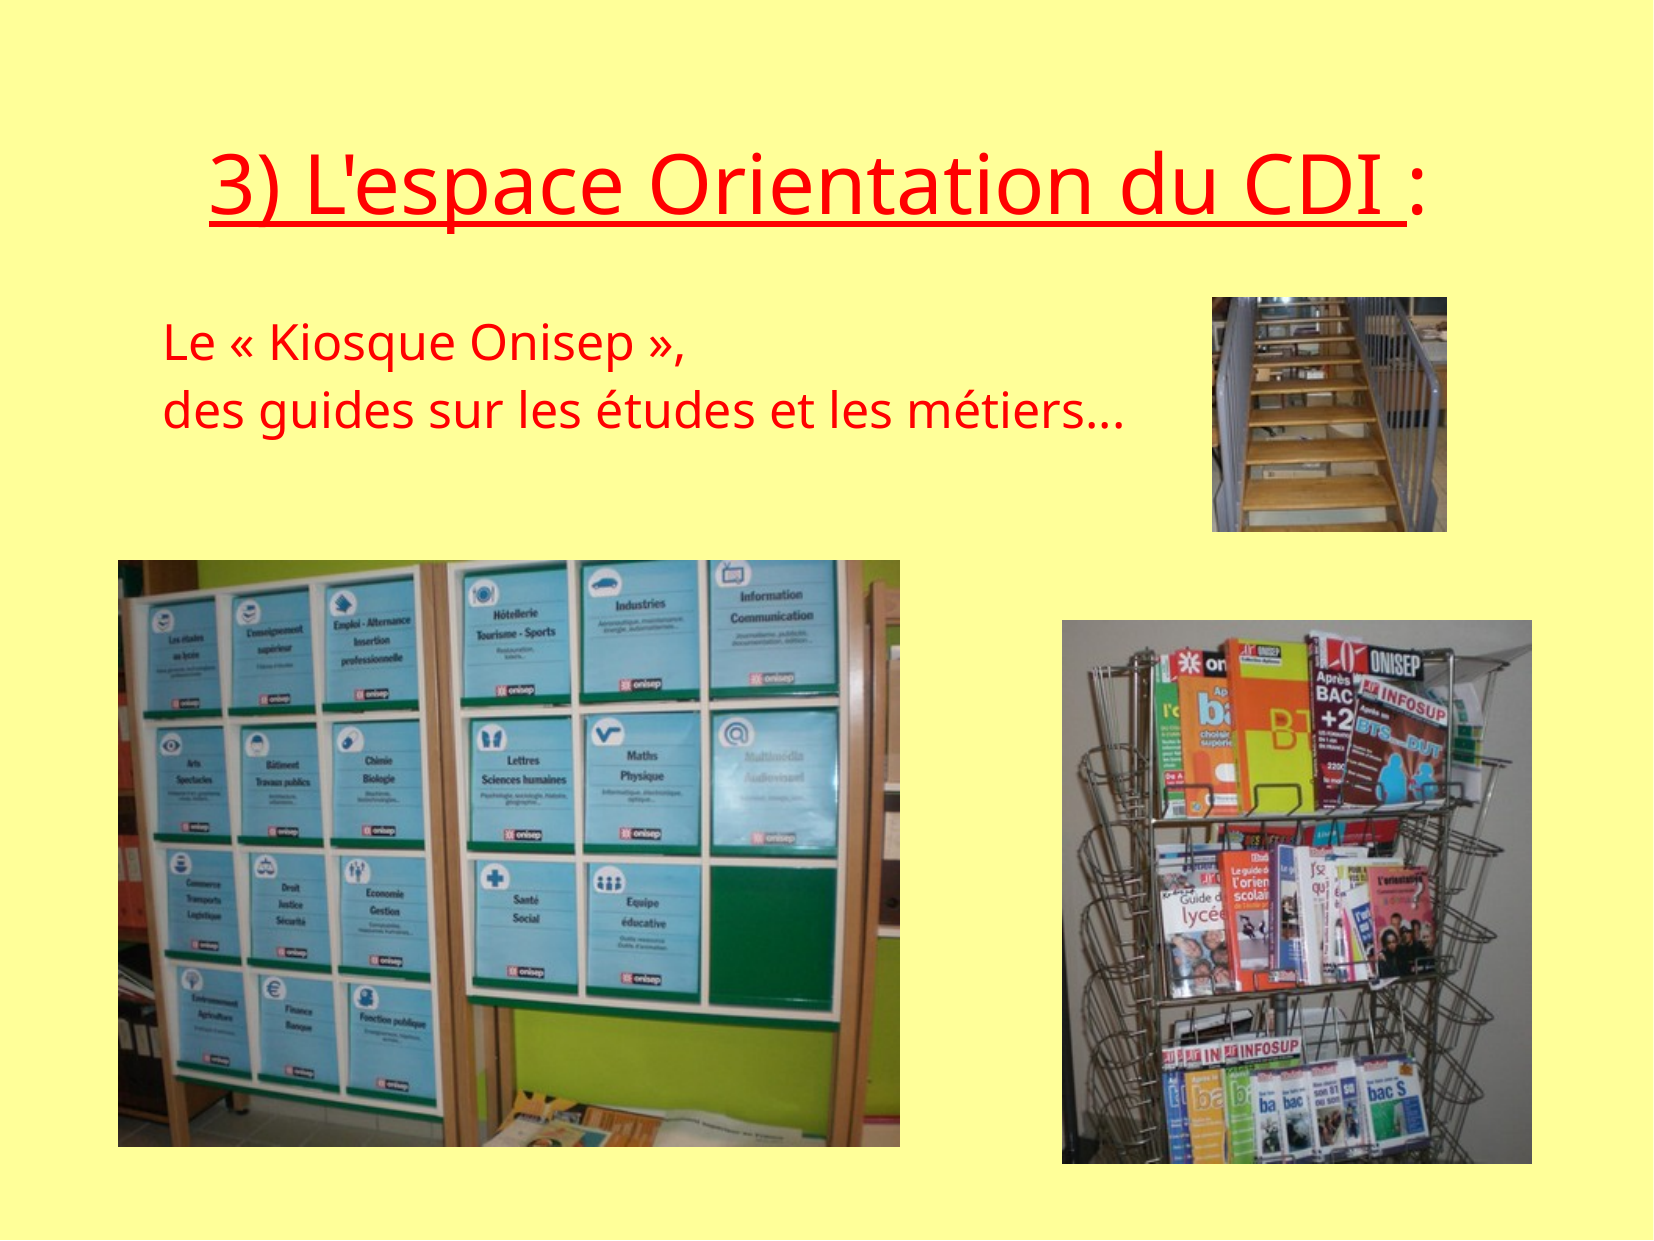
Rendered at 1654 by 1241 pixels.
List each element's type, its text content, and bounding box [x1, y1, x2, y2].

picture [118, 560, 900, 1147]
picture [1062, 620, 1532, 1164]
text_box 3) L'espace Orientation du CDI : Le « Kiosque Onisep », des guides sur les études et les métiers... [147, 118, 1491, 459]
picture [1212, 297, 1447, 532]
